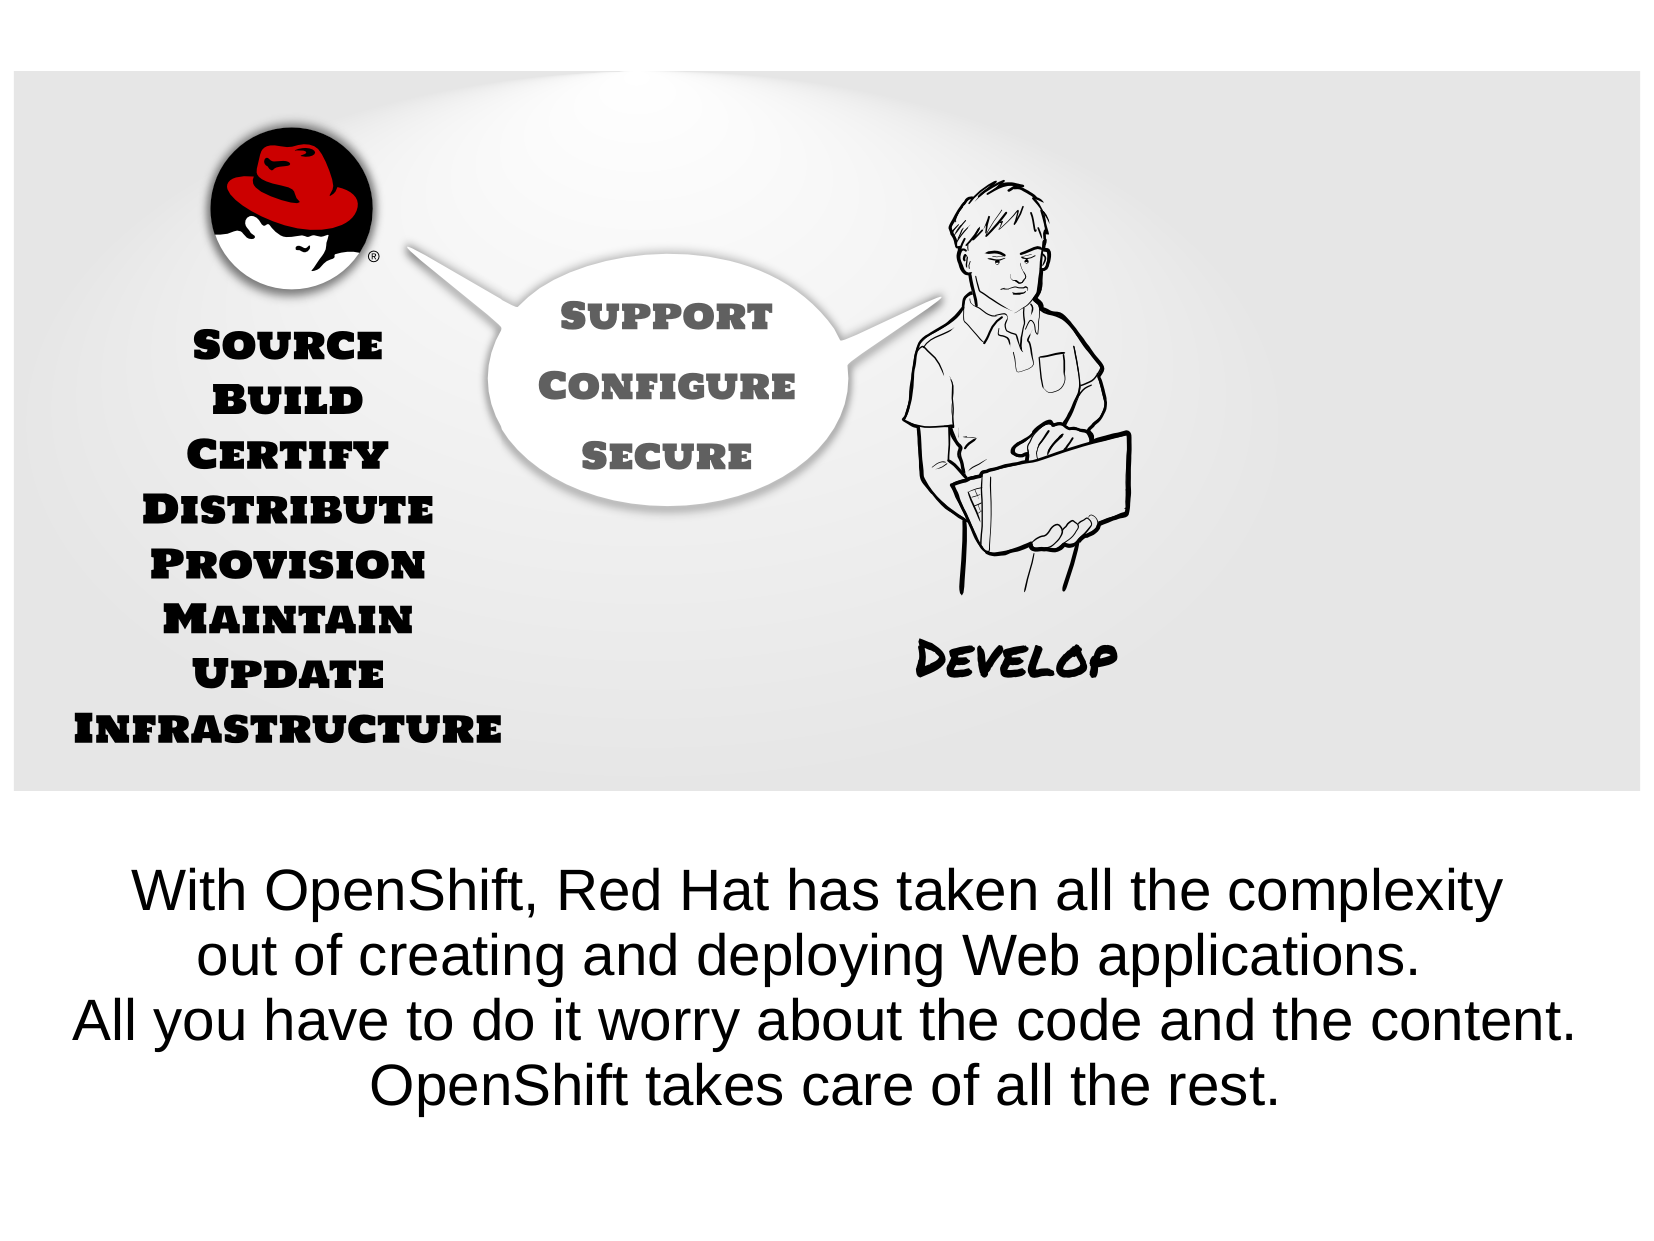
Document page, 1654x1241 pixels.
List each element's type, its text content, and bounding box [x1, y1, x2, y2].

text_box With OpenShift, Red Hat has taken all the complexity out of creating and deploying Web applications. All you have to do it worry about the code and the content. OpenShift takes care of all the rest. [57, 850, 1596, 1126]
picture [0, 0, 1653, 863]
